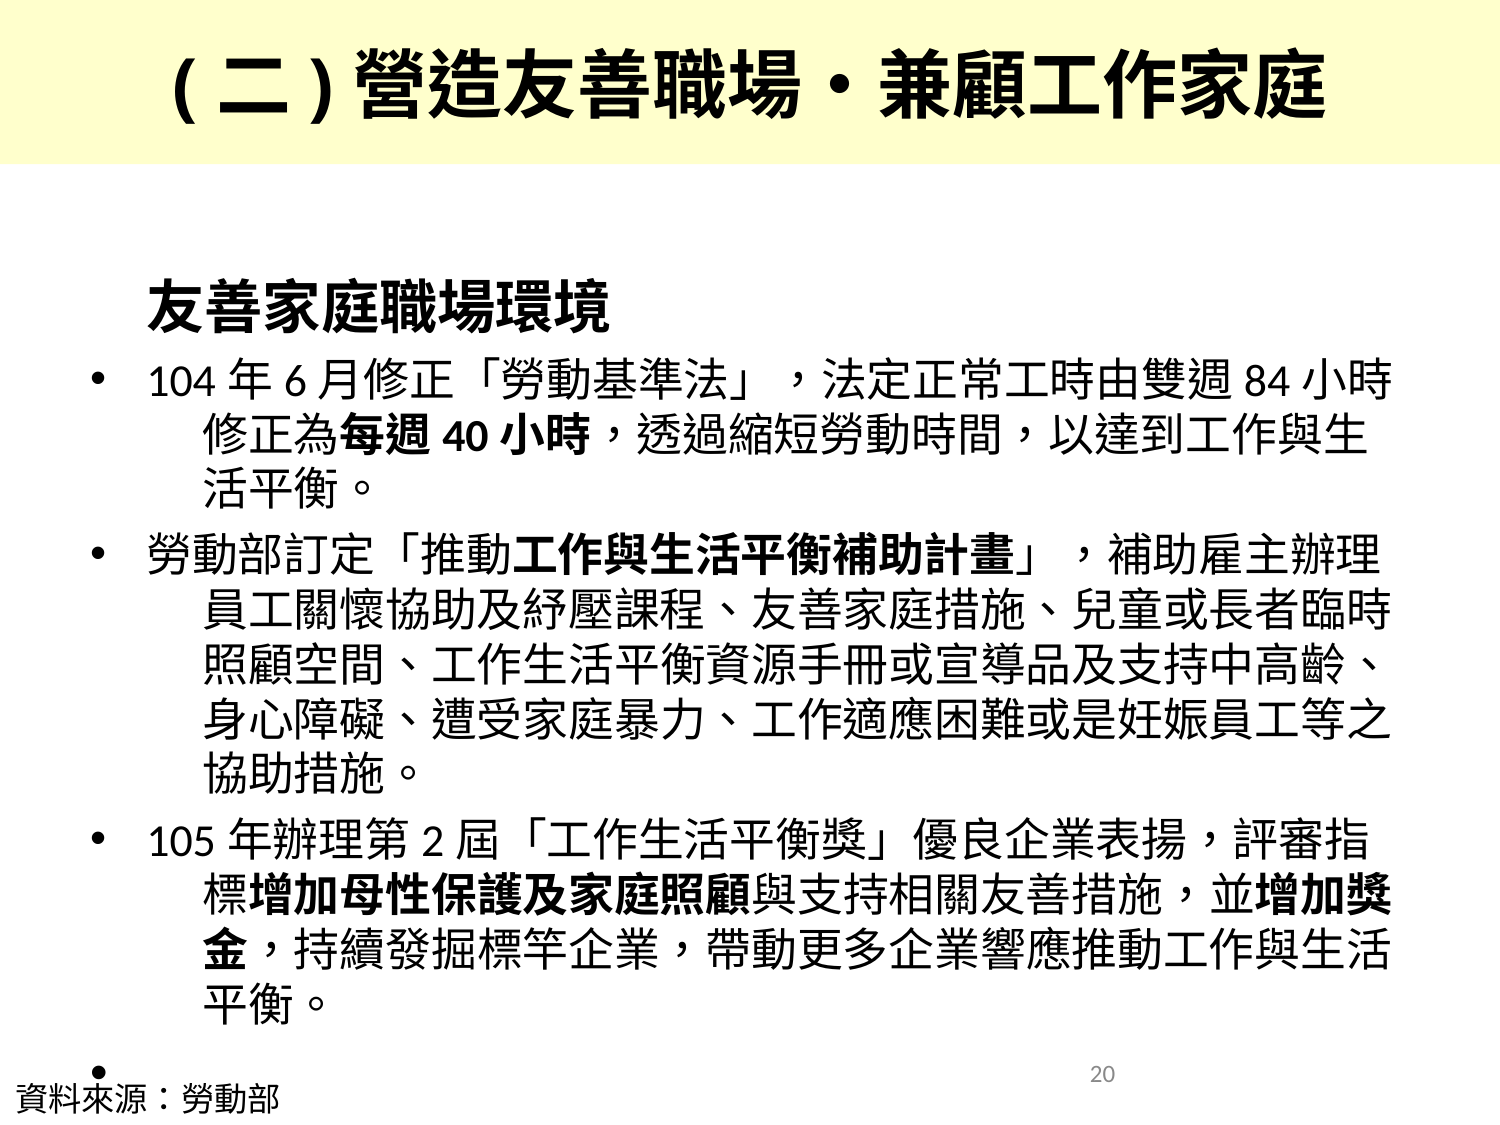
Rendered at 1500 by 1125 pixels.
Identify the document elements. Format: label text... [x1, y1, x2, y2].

text_box 資料來源：勞動部 [0, 1070, 408, 1125]
text_box [1074, 1042, 1426, 1103]
list 友善家庭職場環境 104年6月修正「勞動基準法」，法定正常工時由雙週84小時修正為每週40小時，透過縮短勞動時間，以達到工作與生活平衡。 勞動部訂定「推動工作與生活平衡補助計畫」，補助雇主辦理員工關懷協助及紓壓課程、友善家庭措施、兒童或長者臨時照顧空間、工作生活平衡資源手冊或宣導品及支持中高齡、身心障礙、遭受家庭暴力、工作適應困難或是妊娠員工等之協助措施。 105年辦理第2屆「工作生活平衡獎」優良企業表揚，評審指標增加母性保護及家庭照顧與支持相關友善措施，並增加獎金，持續發掘標竿企業，帶動更多企業響應推動工作與生活平衡。 [75, 262, 1426, 1047]
title (二)營造友善職場‧兼顧工作家庭 [0, 0, 1500, 165]
